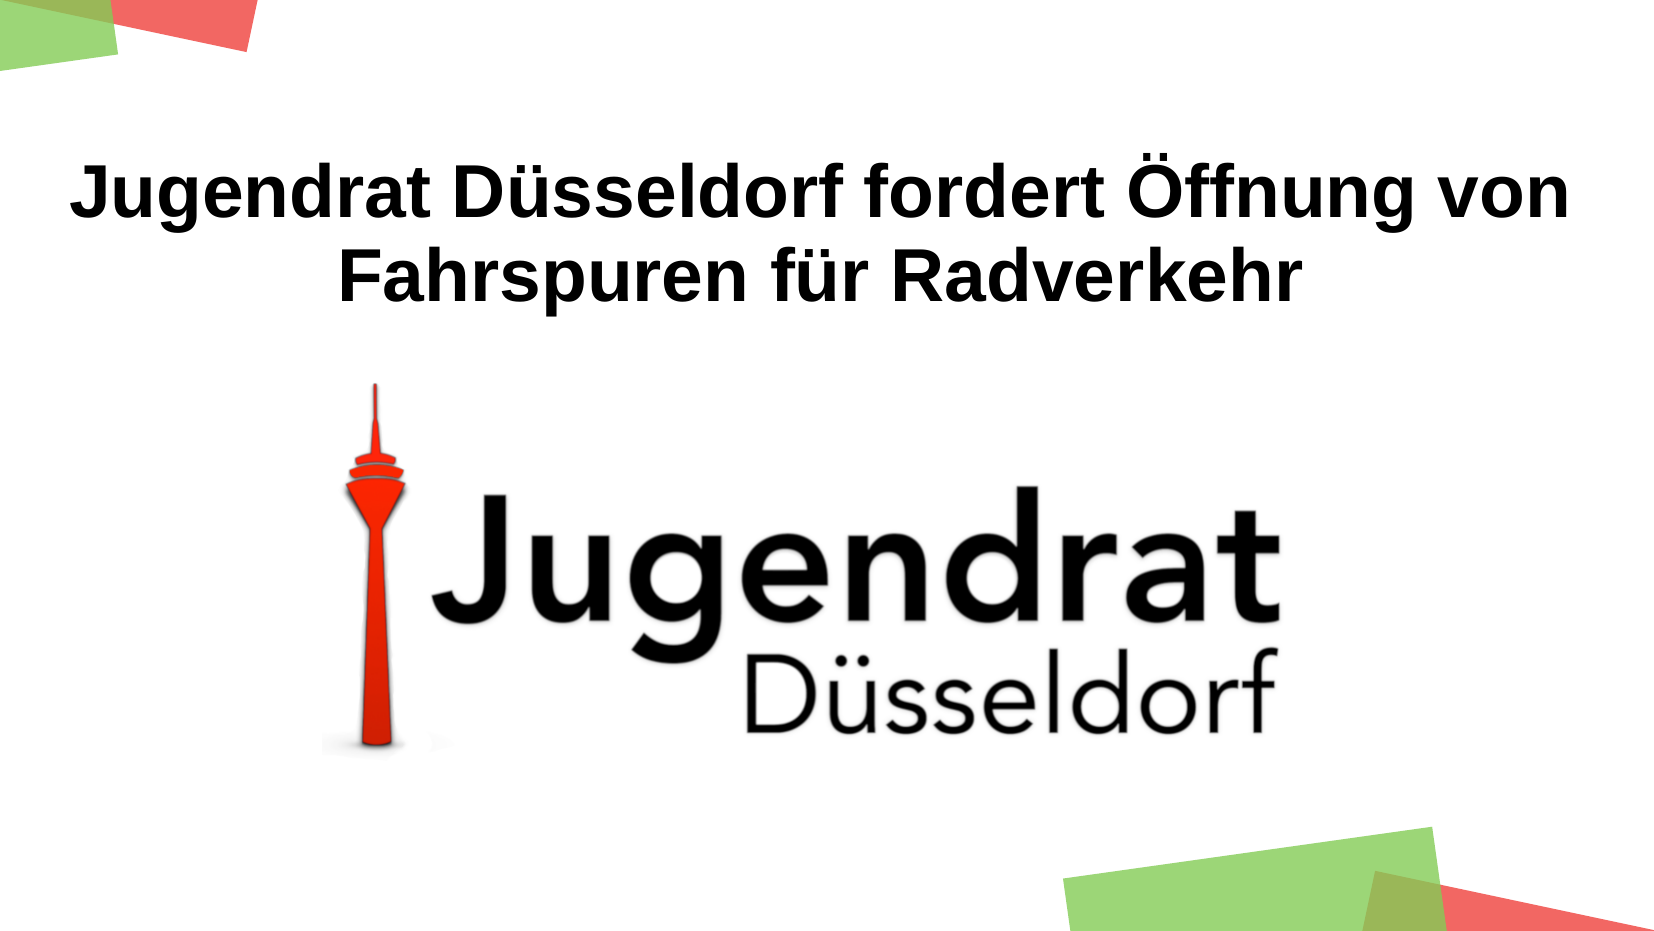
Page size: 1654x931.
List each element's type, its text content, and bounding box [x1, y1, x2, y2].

text_box [0, 0, 258, 71]
text_box Jugendrat Düsseldorf fordert Öffnung von Fahrspuren für Radverkehr [53, 142, 1589, 863]
text_box [1062, 826, 1654, 931]
